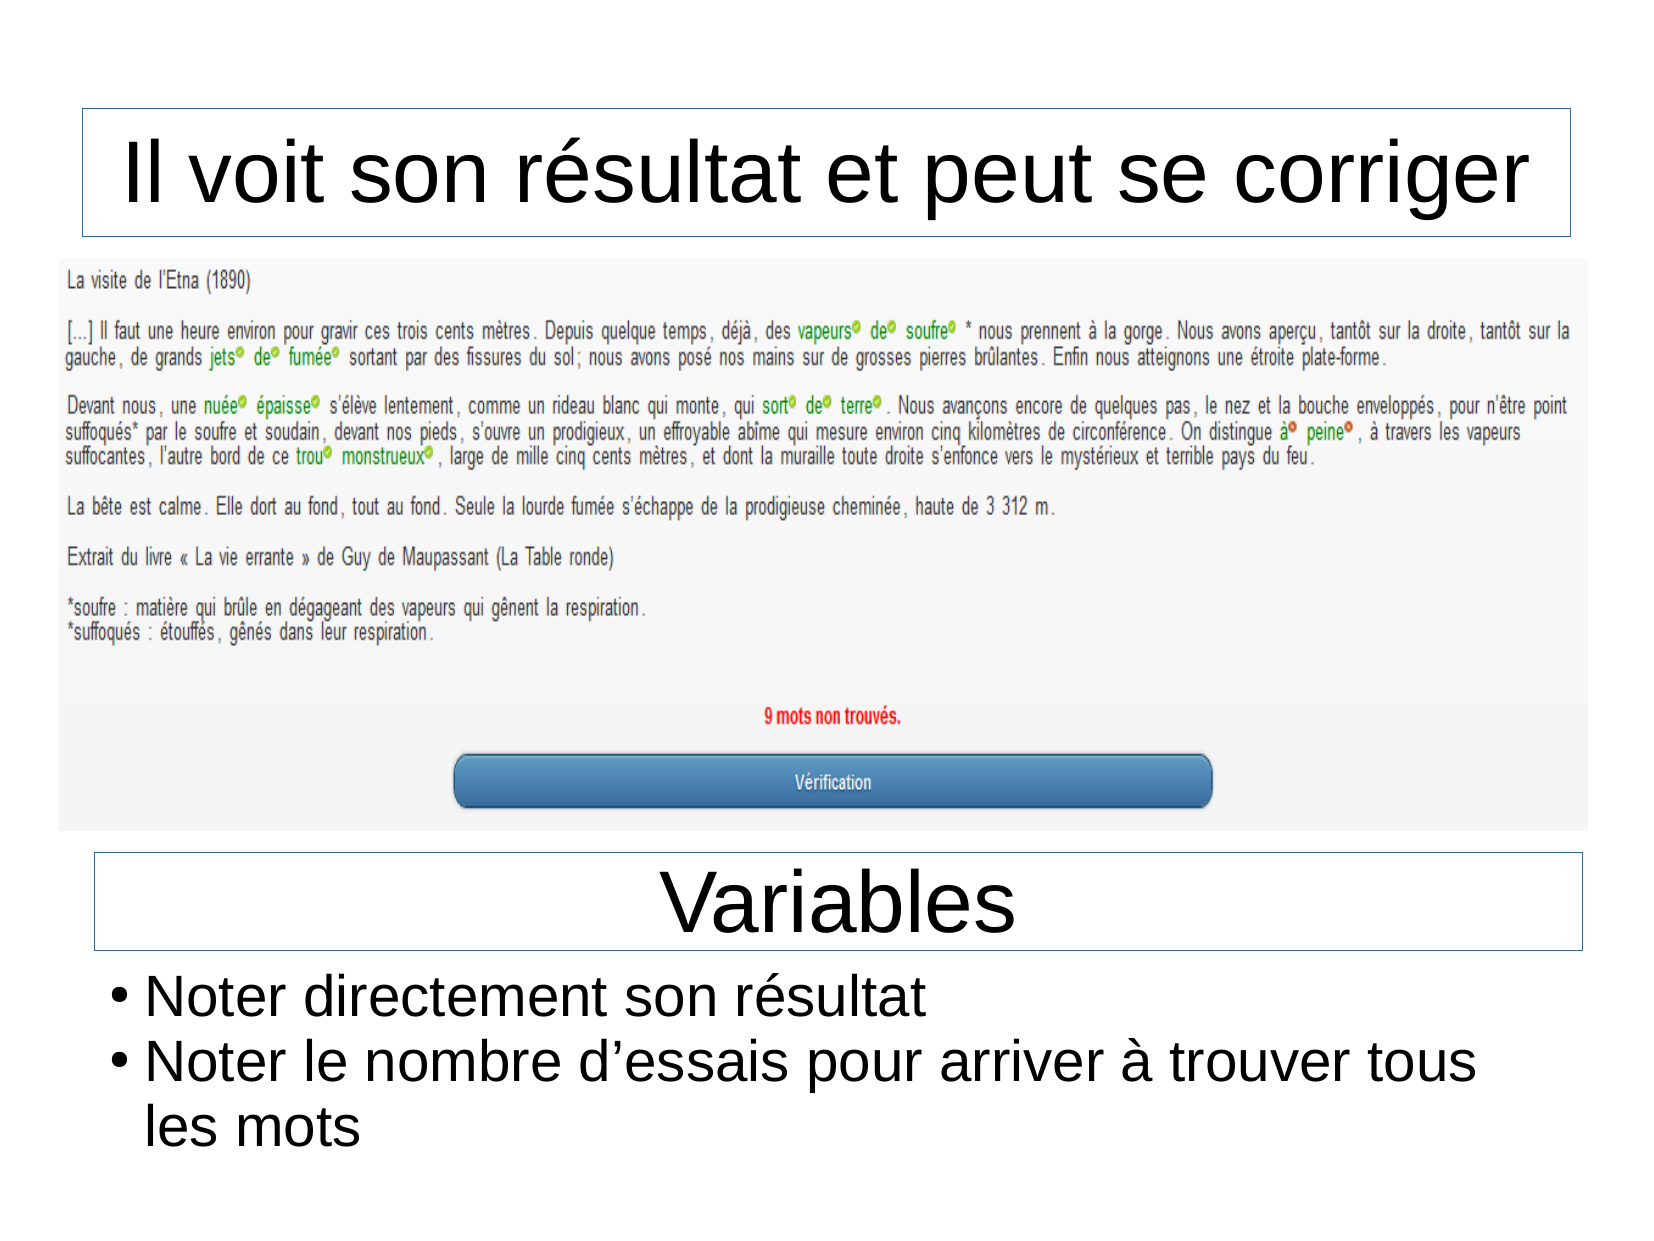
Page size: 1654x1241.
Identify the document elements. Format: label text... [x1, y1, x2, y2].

picture [59, 259, 1588, 831]
title Variables [94, 852, 1583, 951]
text_box Noter directement son résultat Noter le nombre d’essais pour arriver à trouver tous les mots [94, 956, 1583, 1167]
title Il voit son résultat et peut se corriger [82, 108, 1571, 237]
